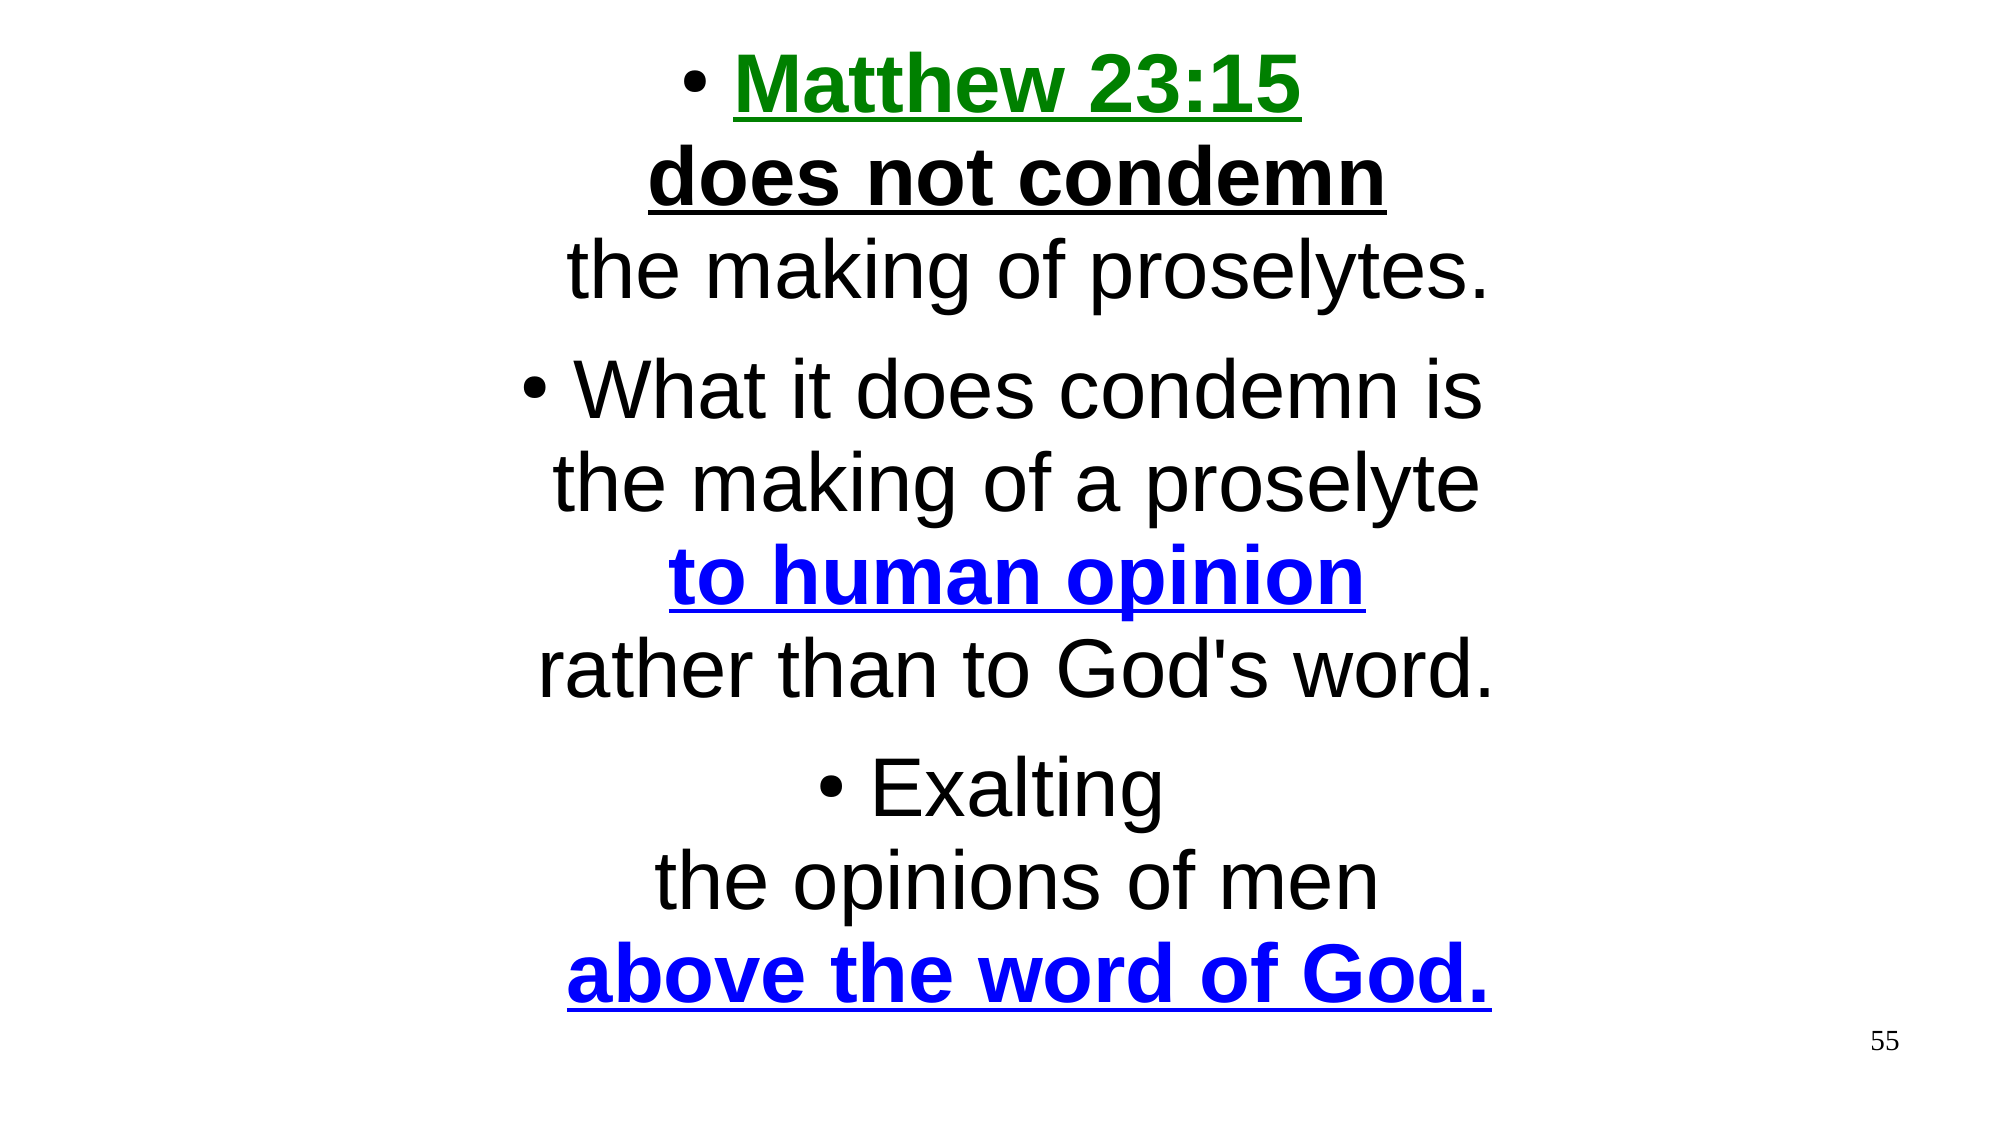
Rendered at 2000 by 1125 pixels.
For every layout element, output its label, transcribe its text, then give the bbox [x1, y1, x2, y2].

list Matthew 23:15 does not condemn the making of proselytes. What it does condemn is the making of a proselyte to human opinion rather than to God's word. Exalting the opinions of men above the word of God. [37, 37, 1951, 1088]
